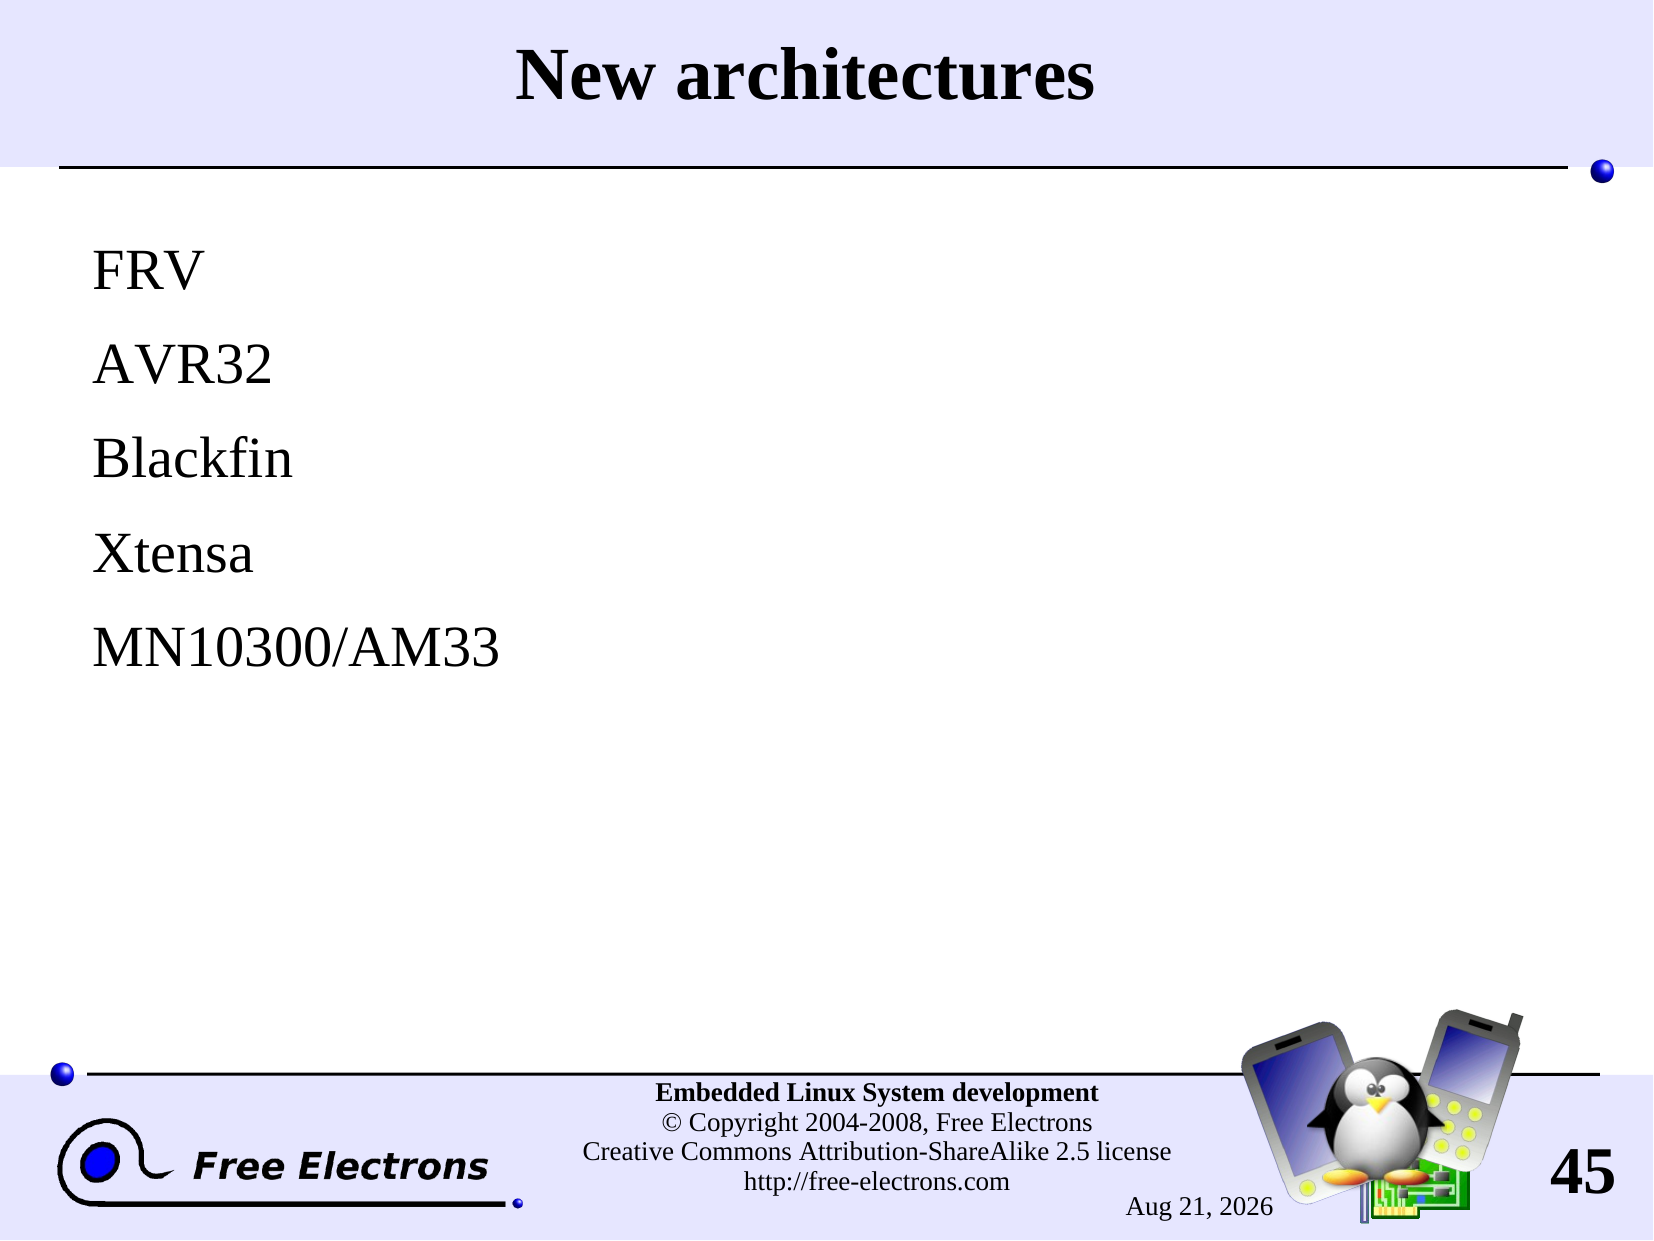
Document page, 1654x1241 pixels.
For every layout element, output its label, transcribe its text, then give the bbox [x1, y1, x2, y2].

title New architectures [60, 25, 1551, 124]
picture [1225, 983, 1538, 1241]
picture [50, 1107, 527, 1216]
list FRV AVR32 Blackfin Xtensa MN10300/AM33 [75, 237, 1567, 863]
